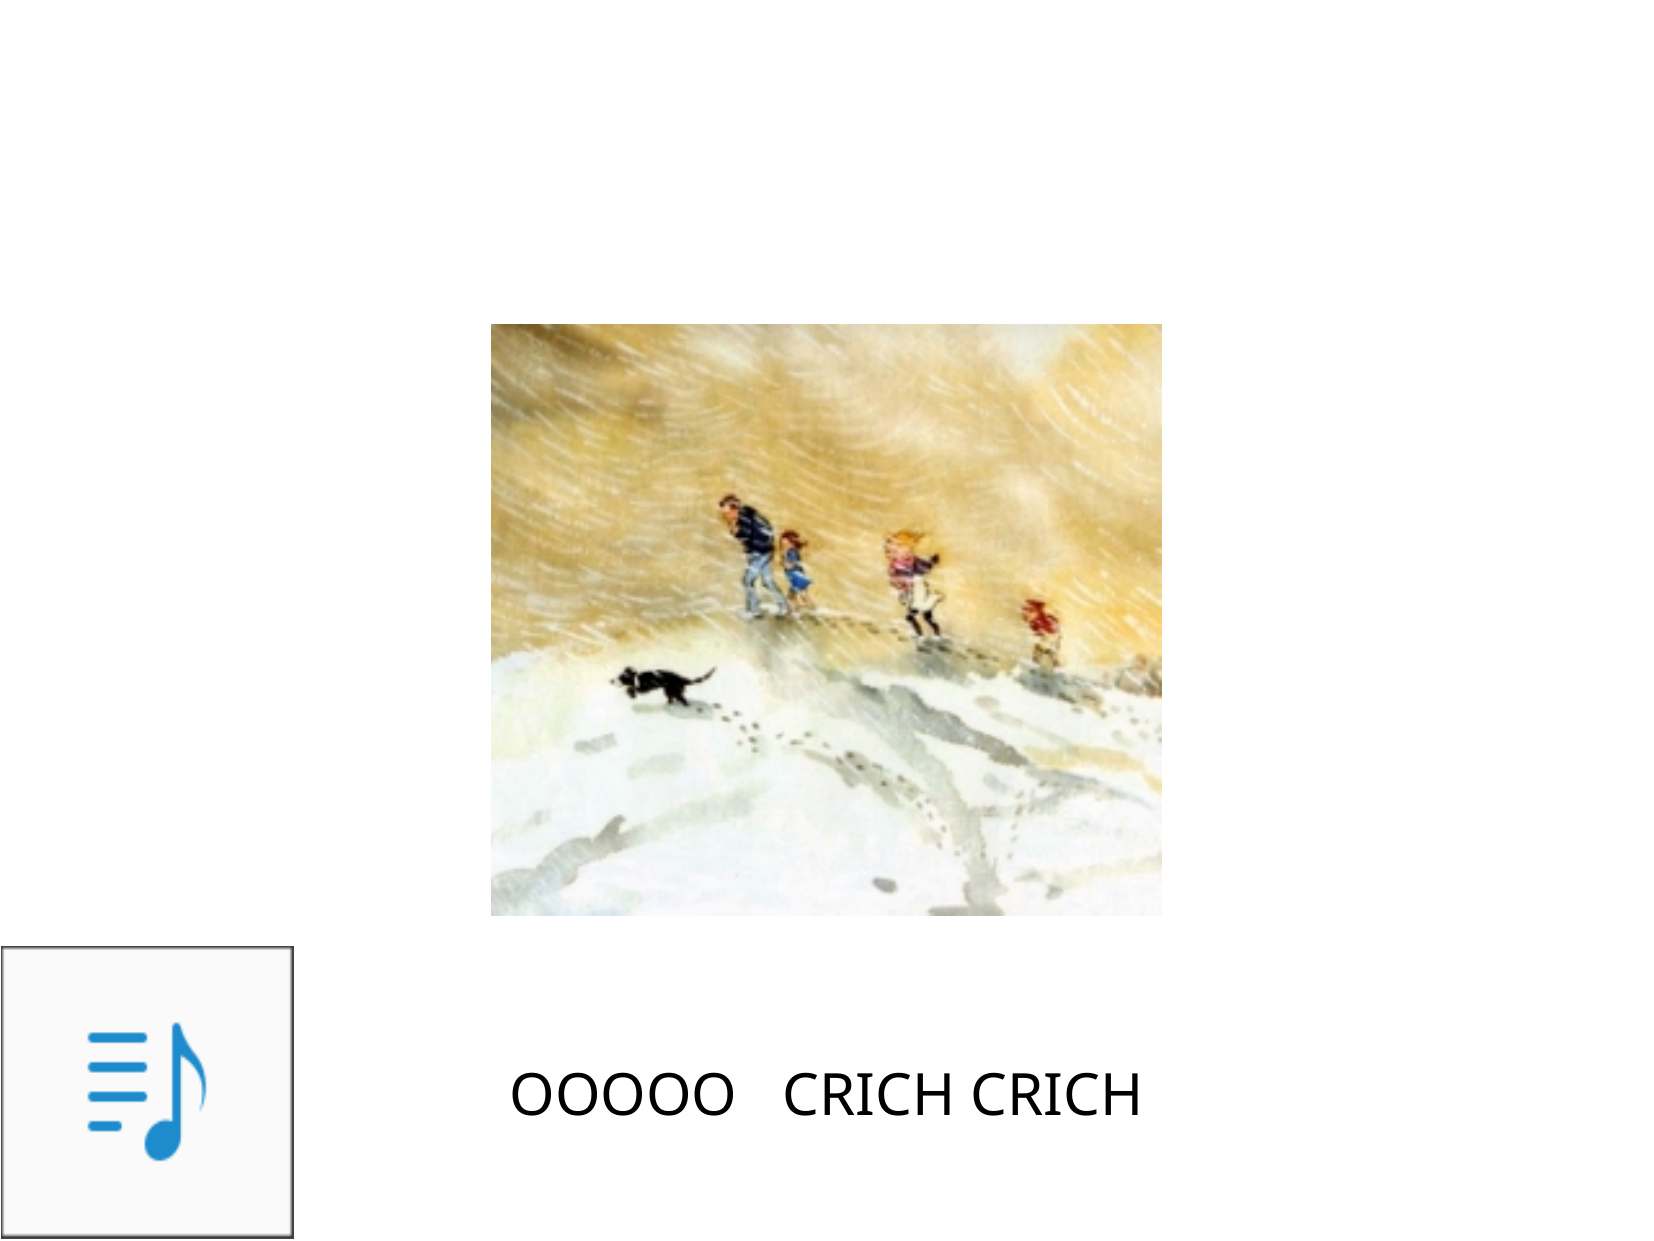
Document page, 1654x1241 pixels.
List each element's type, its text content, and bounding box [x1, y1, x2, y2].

text_box [0, 944, 296, 1241]
text_box OOOOO CRICH CRICH [296, 944, 1654, 1241]
picture [491, 324, 1162, 916]
